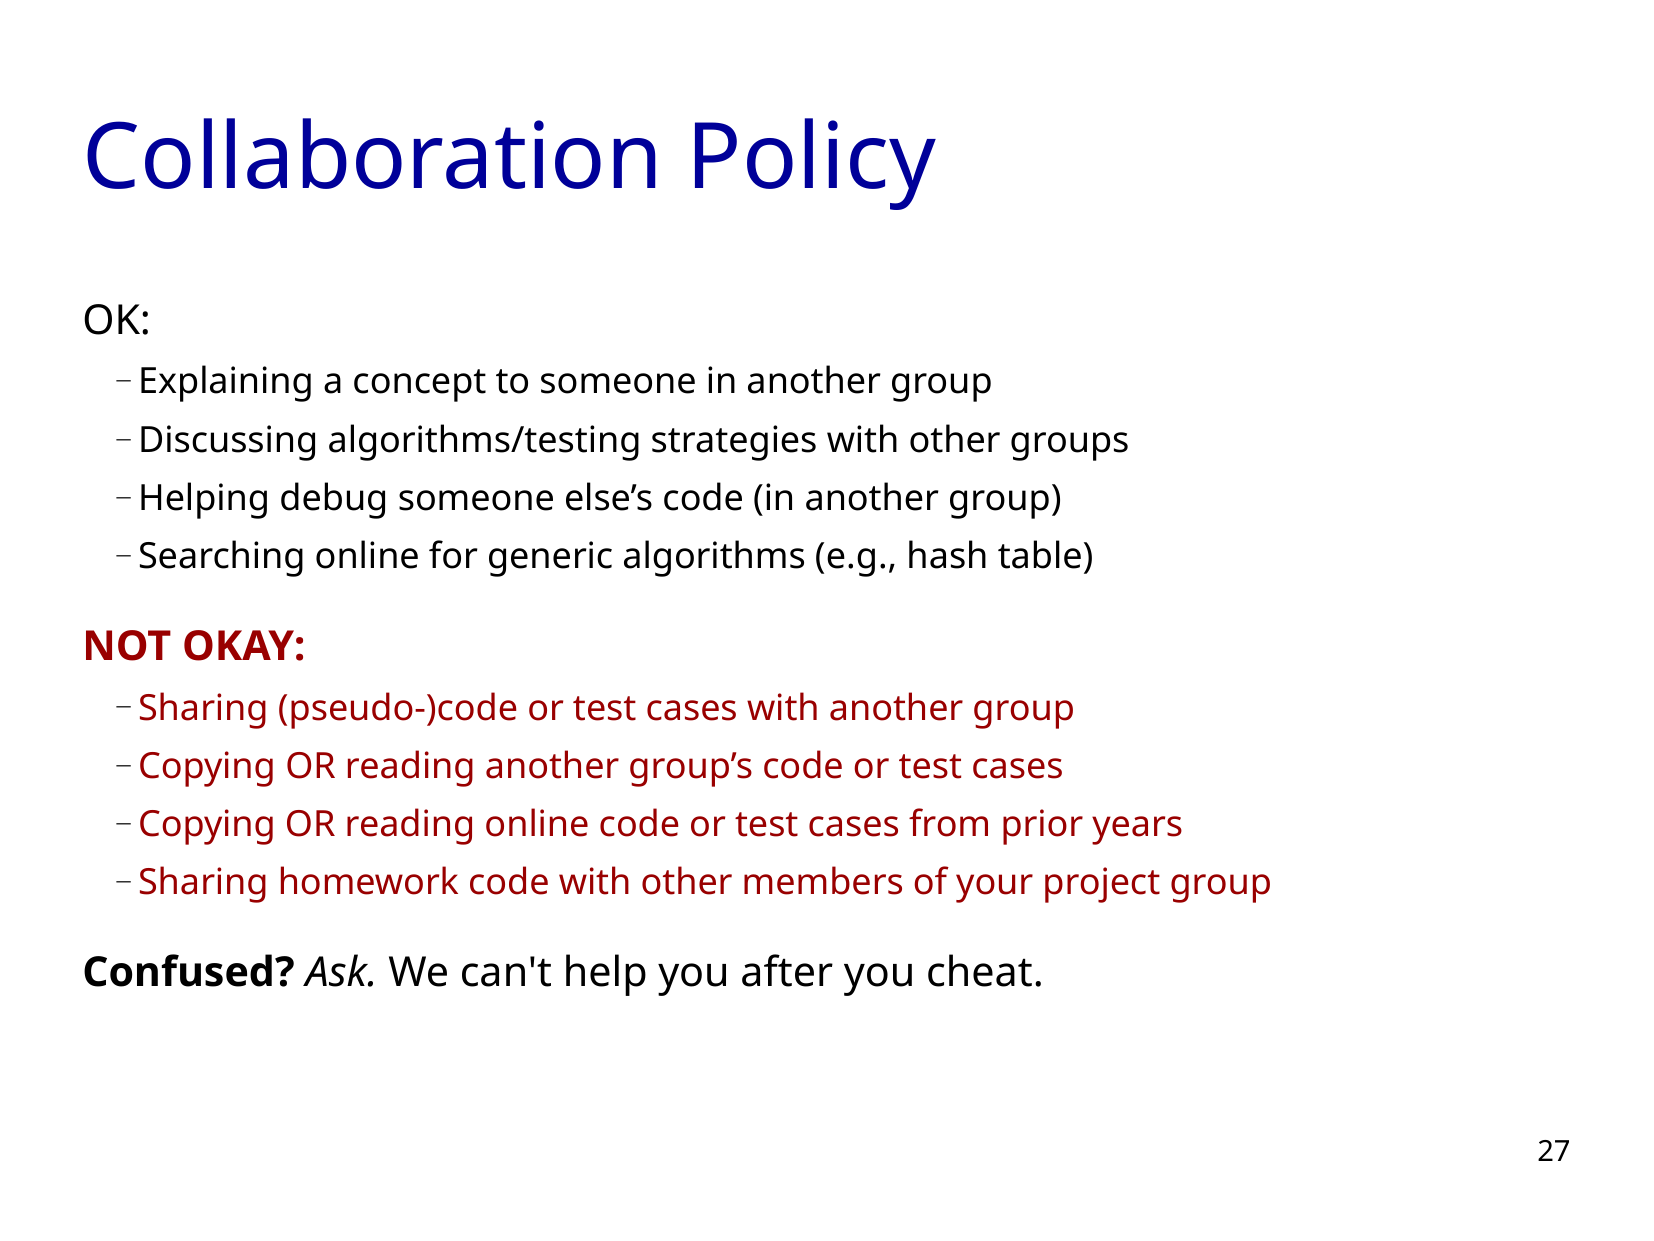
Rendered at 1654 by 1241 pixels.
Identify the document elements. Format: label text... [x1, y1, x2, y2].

title Collaboration Policy [82, 49, 1571, 257]
list OK: Explaining a concept to someone in another group Discussing algorithms/testing strategies with other groups Helping debug someone else’s code (in another group) Searching online for generic algorithms (e.g., hash table) NOT OKAY: Sharing (pseudo-)code or test cases with another group Copying OR reading another group’s code or test cases Copying OR reading online code or test cases from prior years Sharing homework code with other members of your project group Confused? Ask. We can't help you after you cheat. [60, 290, 1571, 1010]
